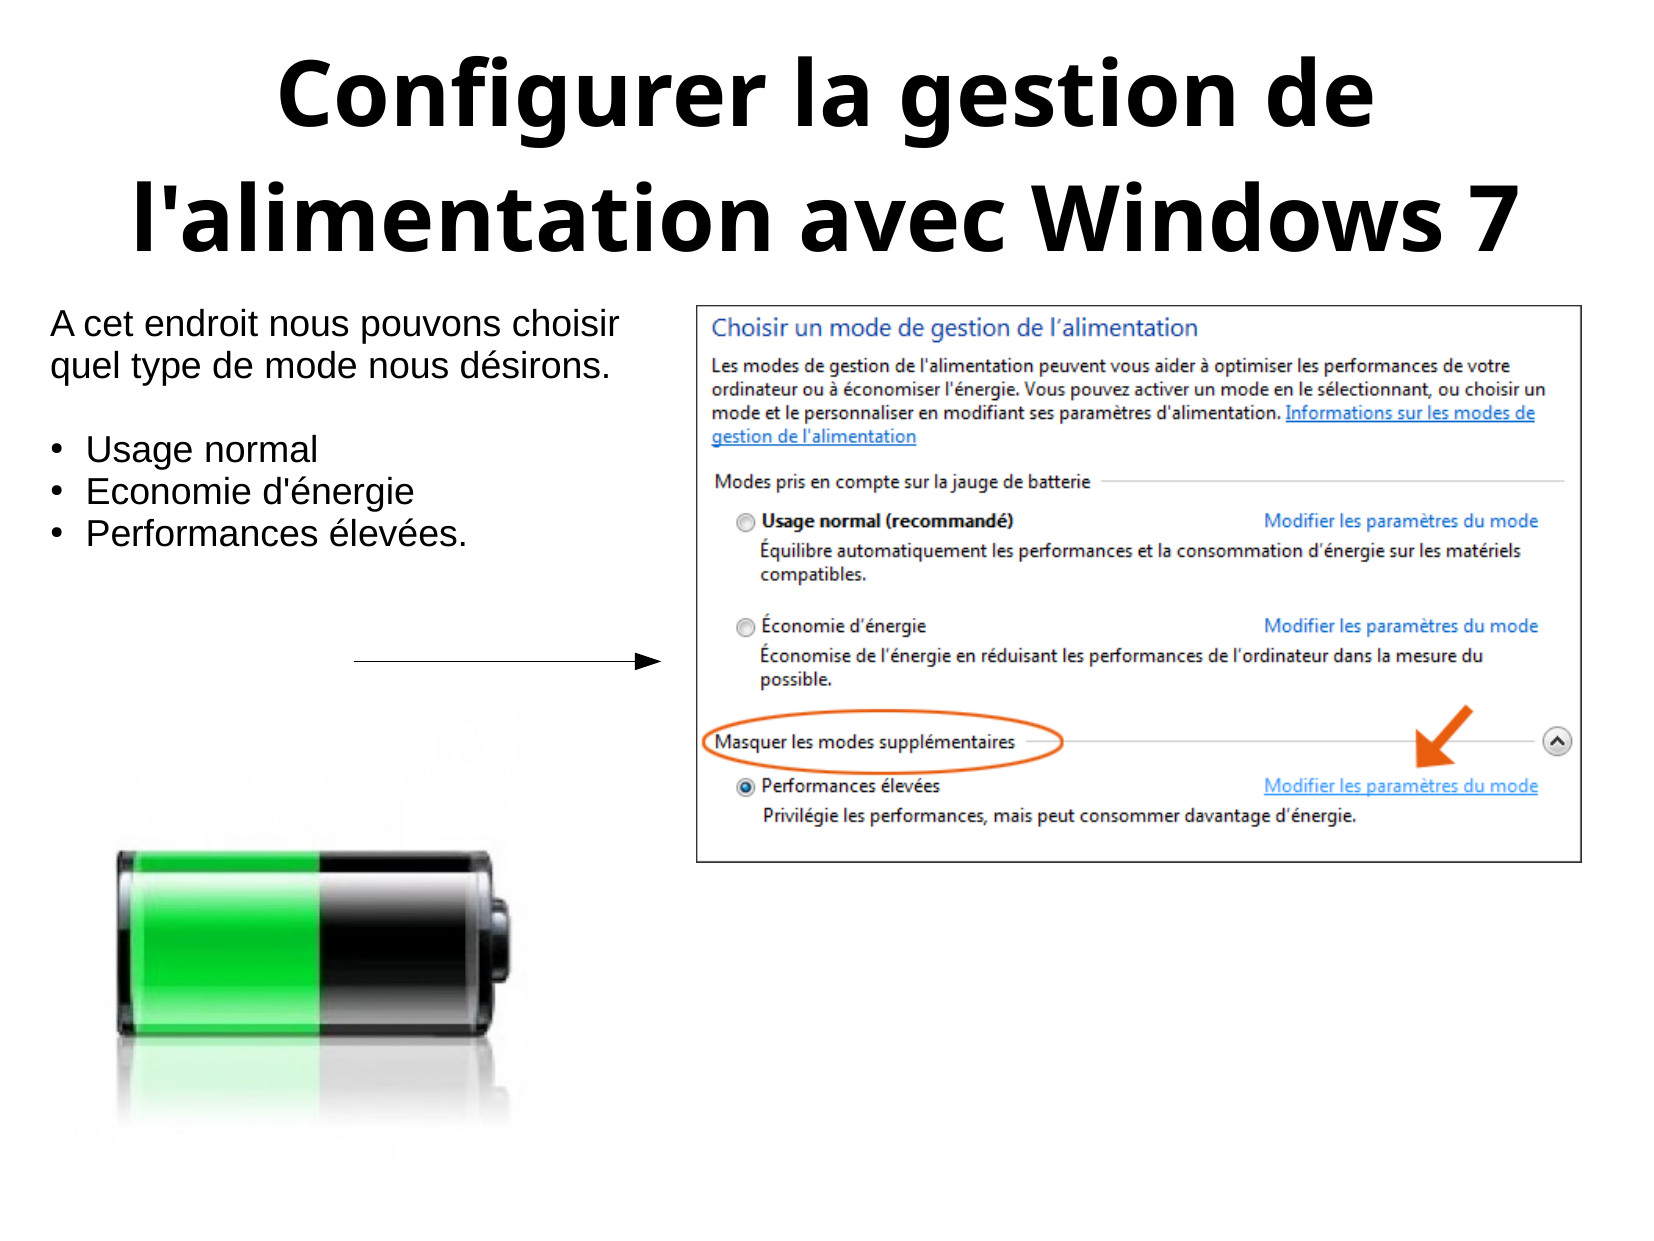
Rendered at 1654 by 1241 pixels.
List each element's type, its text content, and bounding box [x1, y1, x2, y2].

title Configurer la gestion de l'alimentation avec Windows 7 [82, 49, 1571, 257]
text_box A cet endroit nous pouvons choisir quel type de mode nous désirons. Usage normal Economie d'énergie Performances élevées. [35, 295, 662, 563]
picture [74, 700, 544, 1170]
picture [696, 305, 1582, 863]
